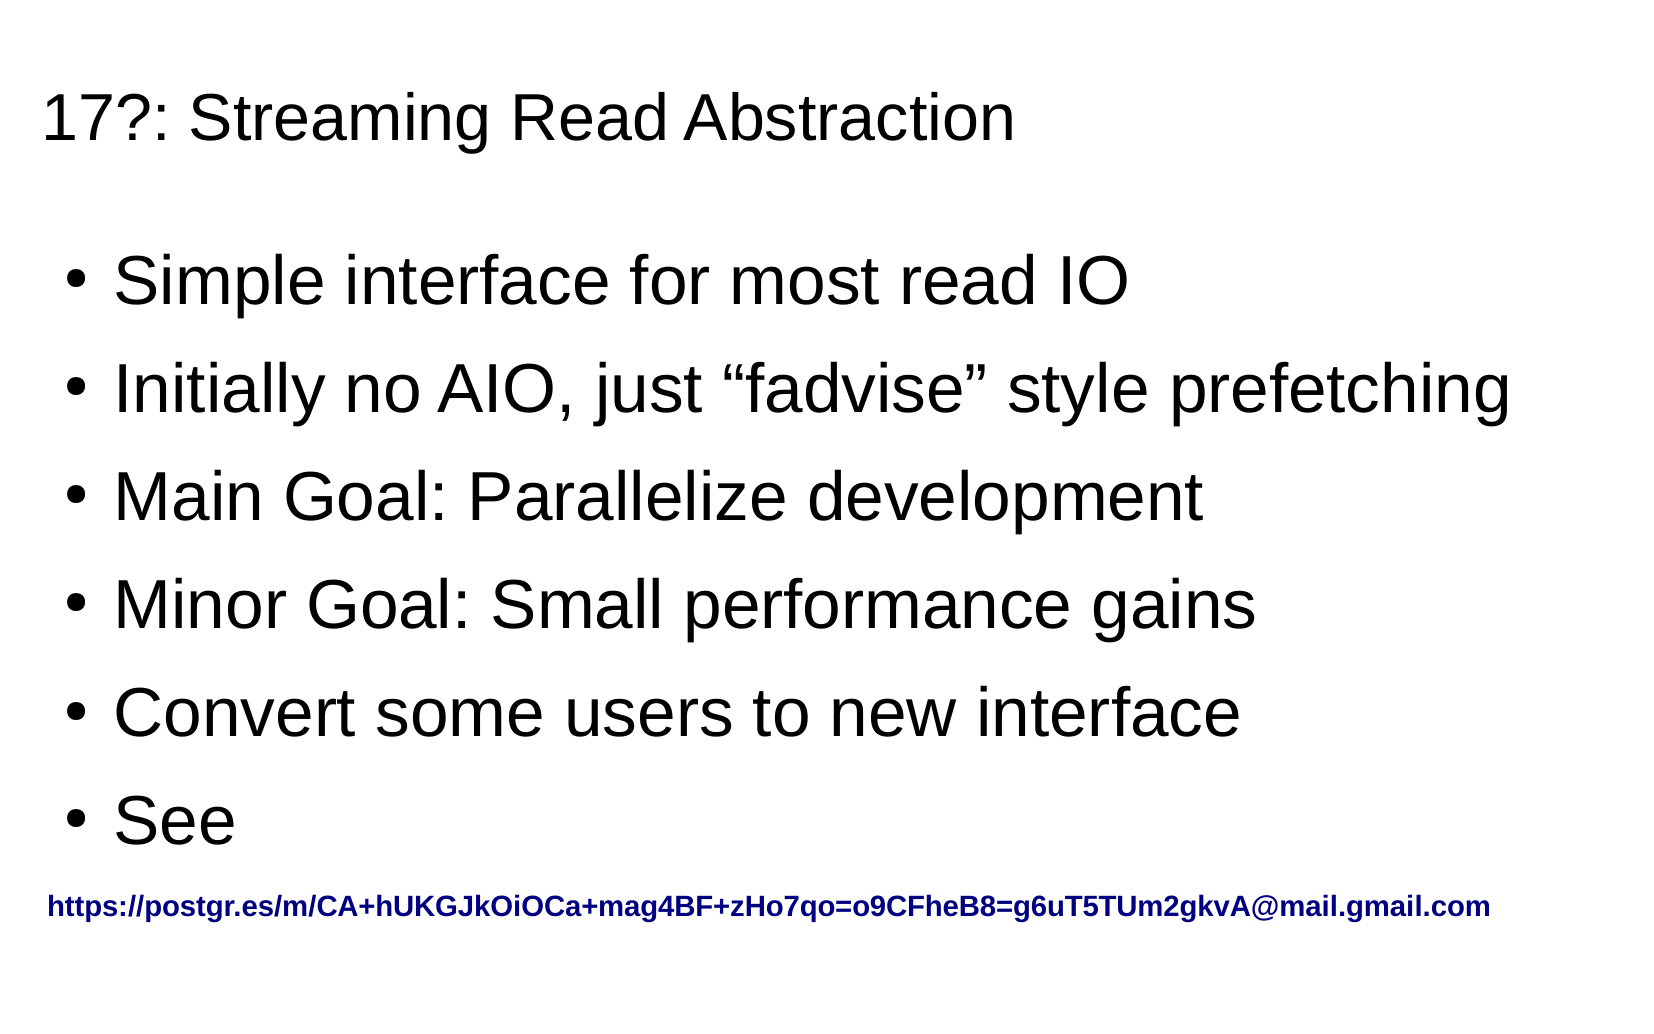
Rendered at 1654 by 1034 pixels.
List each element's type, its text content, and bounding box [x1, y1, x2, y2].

title 17?: Streaming Read Abstraction [41, 40, 1605, 195]
list Simple interface for most read IO Initially no AIO, just “fadvise” style prefetching Main Goal: Parallelize development Minor Goal: Small performance gains Convert some users to new interface See https://postgr.es/m/CA+hUKGJkOiOCa+mag4BF+zHo7qo=o9CFheB8=g6uT5TUm2gkvA@mail.gmail.com [47, 241, 1605, 930]
